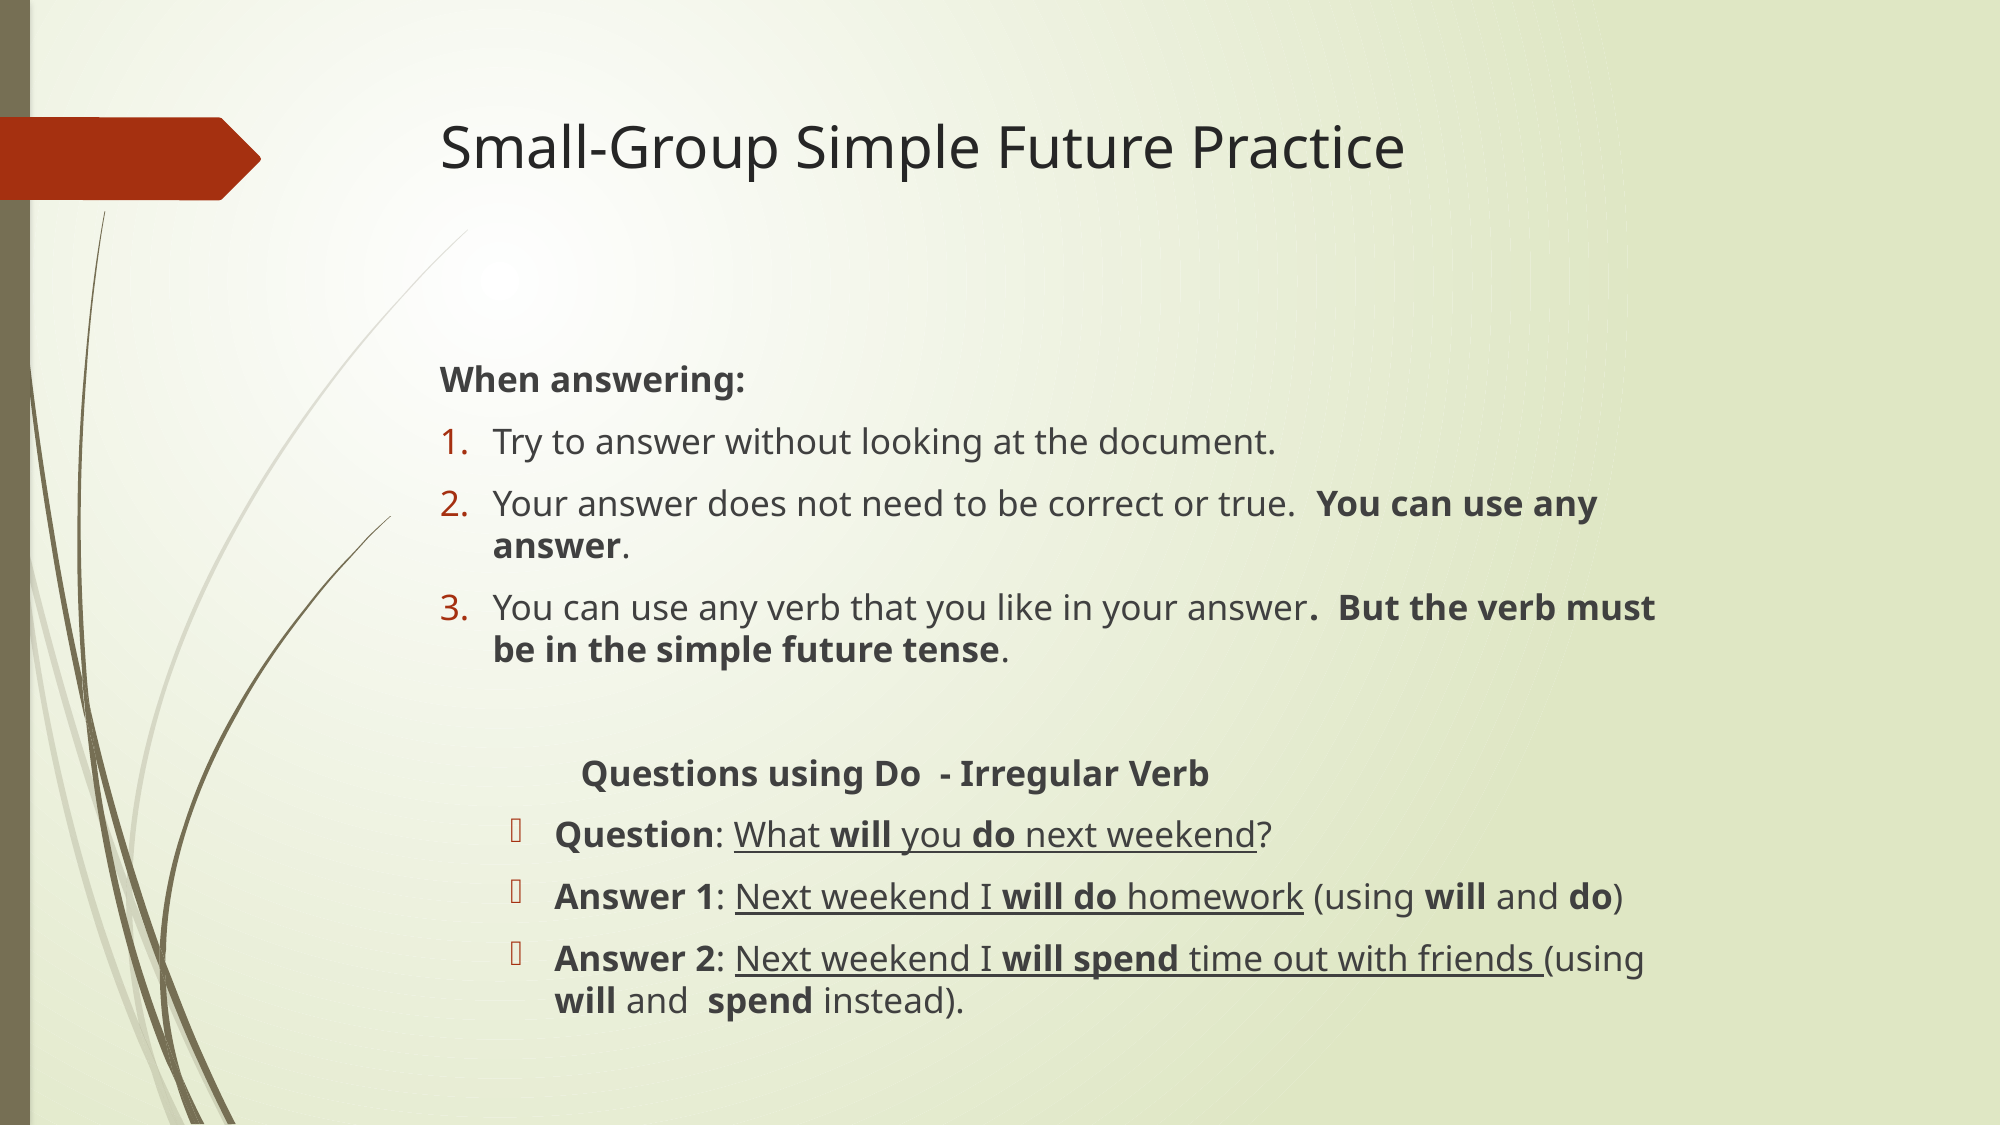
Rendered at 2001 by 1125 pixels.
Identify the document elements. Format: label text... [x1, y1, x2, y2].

list When answering: Try to answer without looking at the document. Your answer does not need to be correct or true. You can use any answer. You can use any verb that you like in your answer. But the verb must be in the simple future tense. Questions using Do - Irregular Verb Question: What will you do next weekend? Answer 1: Next weekend I will do homework (using will and do) Answer 2: Next weekend I will spend time out with friends (using will and spend instead). [424, 350, 1699, 1035]
title Small-Group Simple Future Practice [425, 102, 1888, 313]
